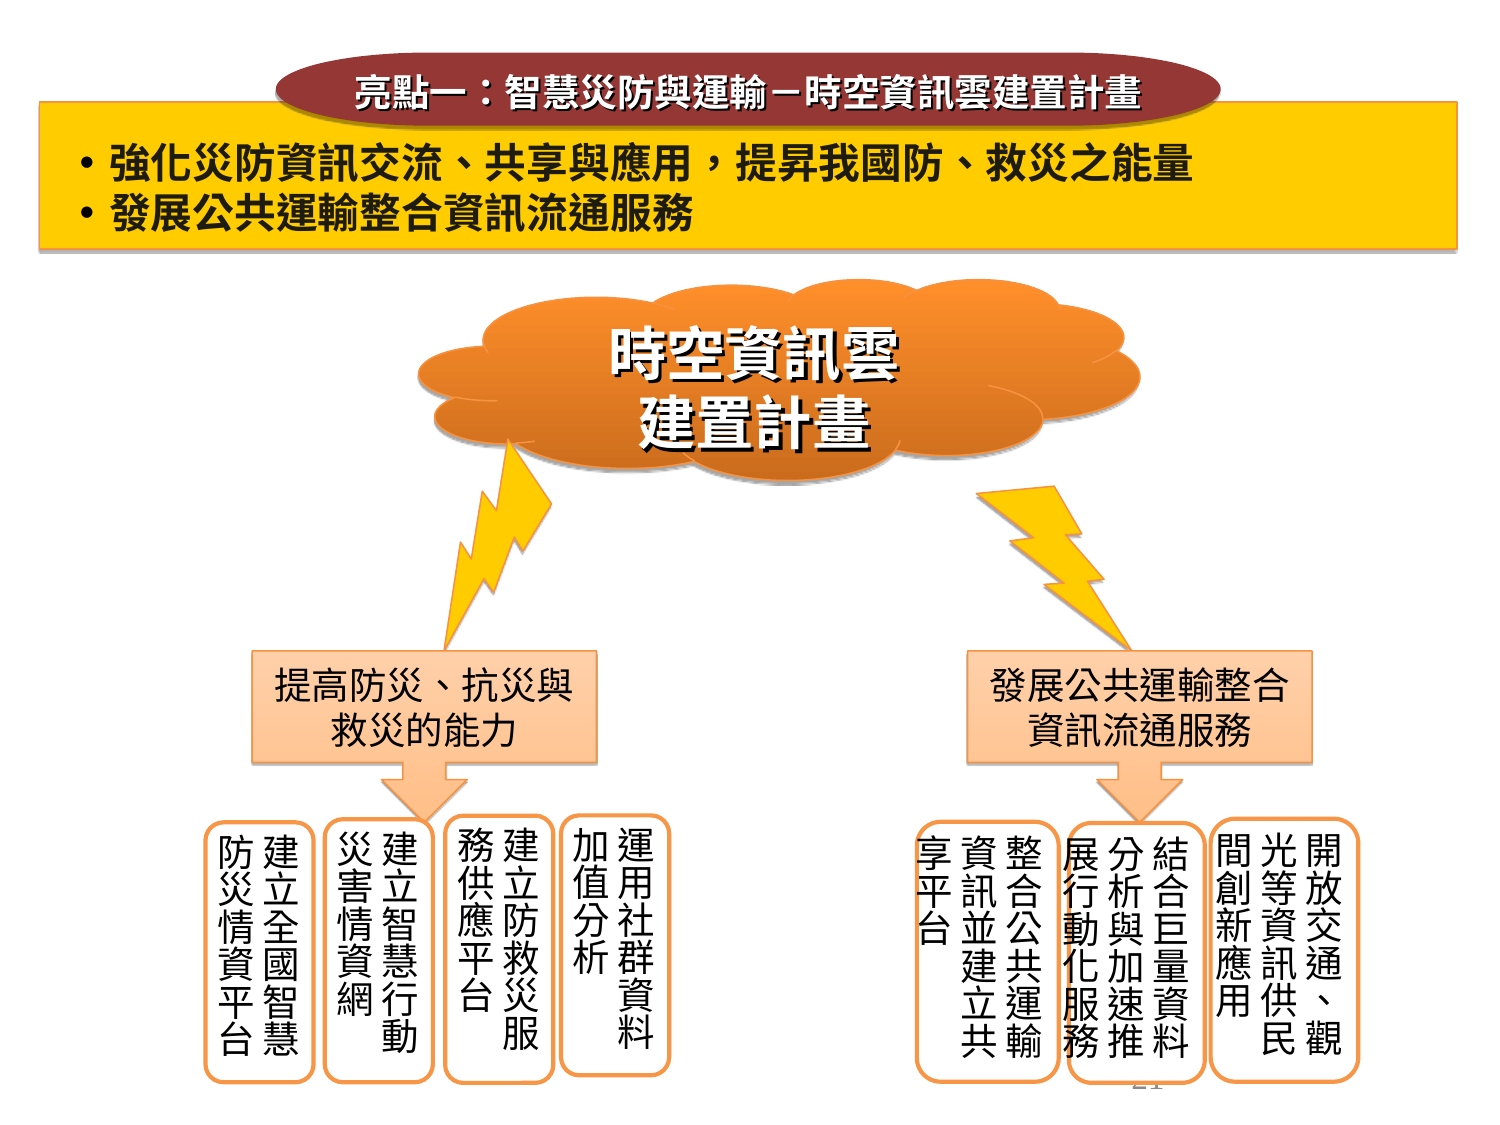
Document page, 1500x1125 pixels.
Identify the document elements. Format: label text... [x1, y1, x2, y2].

text_box 結合巨量資料分析與加速推展行動化服務 [1068, 822, 1205, 1083]
text_box 提高防災、抗災與救災的能力 [252, 650, 597, 822]
text_box 21 [1116, 1046, 1467, 1107]
text_box 建立全國智慧防災情資平台 [205, 822, 314, 1083]
text_box 整合公共運輸資訊並建立共享平台 [916, 821, 1059, 1082]
text_box 建立智慧行動災害情資網 [324, 819, 433, 1083]
text_box 開放交通、觀光等資訊供民間創新應用 [1210, 818, 1359, 1082]
text_box 時空資訊雲 建置計畫 [418, 279, 1141, 481]
text_box 亮點一：智慧災防與運輸－時空資訊雲建置計畫 [275, 52, 1221, 126]
text_box 發展公共運輸整合資訊流通服務 [967, 650, 1313, 822]
text_box 強化災防資訊交流、共享與應用，提昇我國防、救災之能量 發展公共運輸整合資訊流通服務 [40, 102, 1457, 249]
text_box 建立防救災服務供應平台 [445, 815, 554, 1083]
text_box [976, 486, 1132, 650]
text_box 運用社群資料加值分析 [561, 815, 670, 1076]
text_box [444, 439, 552, 650]
